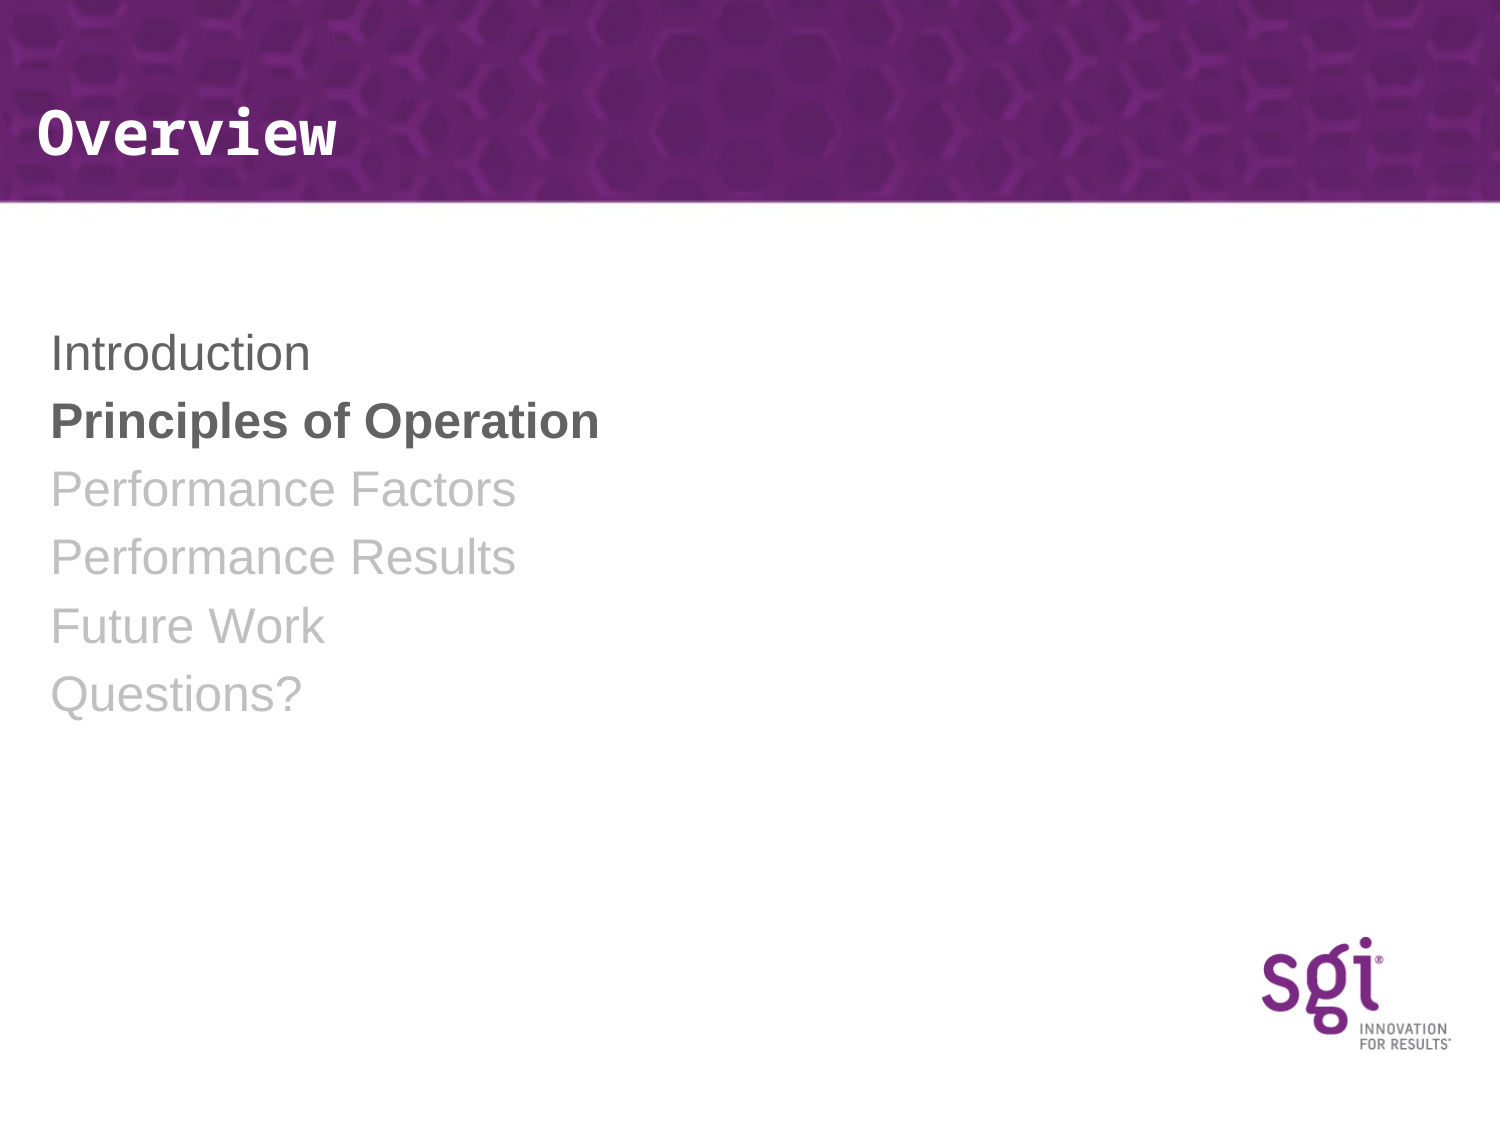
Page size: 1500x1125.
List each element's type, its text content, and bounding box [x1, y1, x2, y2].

list Introduction Principles of Operation Performance Factors Performance Results Future Work Questions? [50, 324, 1326, 863]
picture [0, 0, 1500, 1050]
title Overview [37, 37, 1313, 226]
